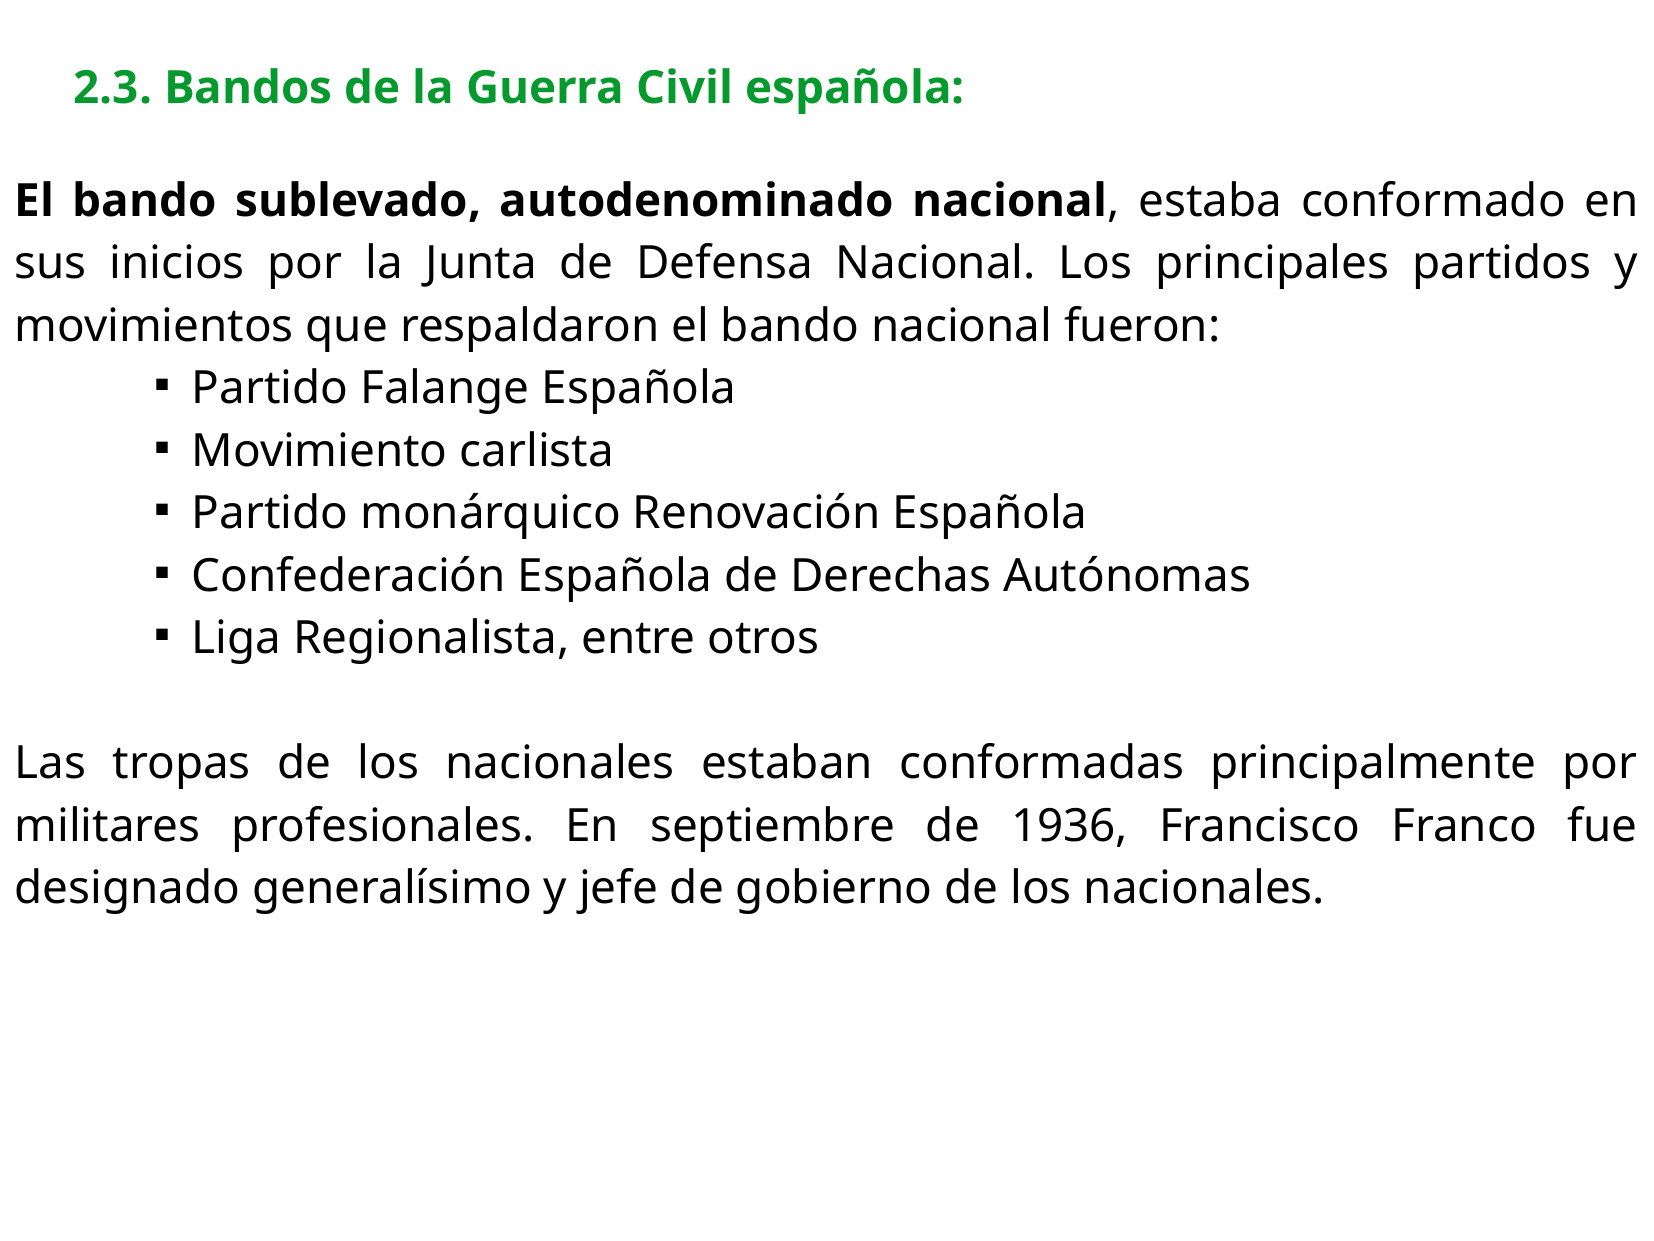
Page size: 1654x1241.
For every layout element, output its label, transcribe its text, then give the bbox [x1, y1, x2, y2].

text_box El bando sublevado, autodenominado nacional, estaba conformado en sus inicios por la Junta de Defensa Nacional. Los principales partidos y movimientos que respaldaron el bando nacional fueron: Partido Falange Española Movimiento carlista Partido monárquico Renovación Española Confederación Española de Derechas Autónomas Liga Regionalista, entre otros Las tropas de los nacionales estaban conformadas principalmente por militares profesionales. En septiembre de 1936, Francisco Franco fue designado generalísimo y jefe de gobierno de los nacionales. [0, 159, 1654, 793]
text_box 2.3. Bandos de la Guerra Civil española: [59, 47, 1123, 119]
